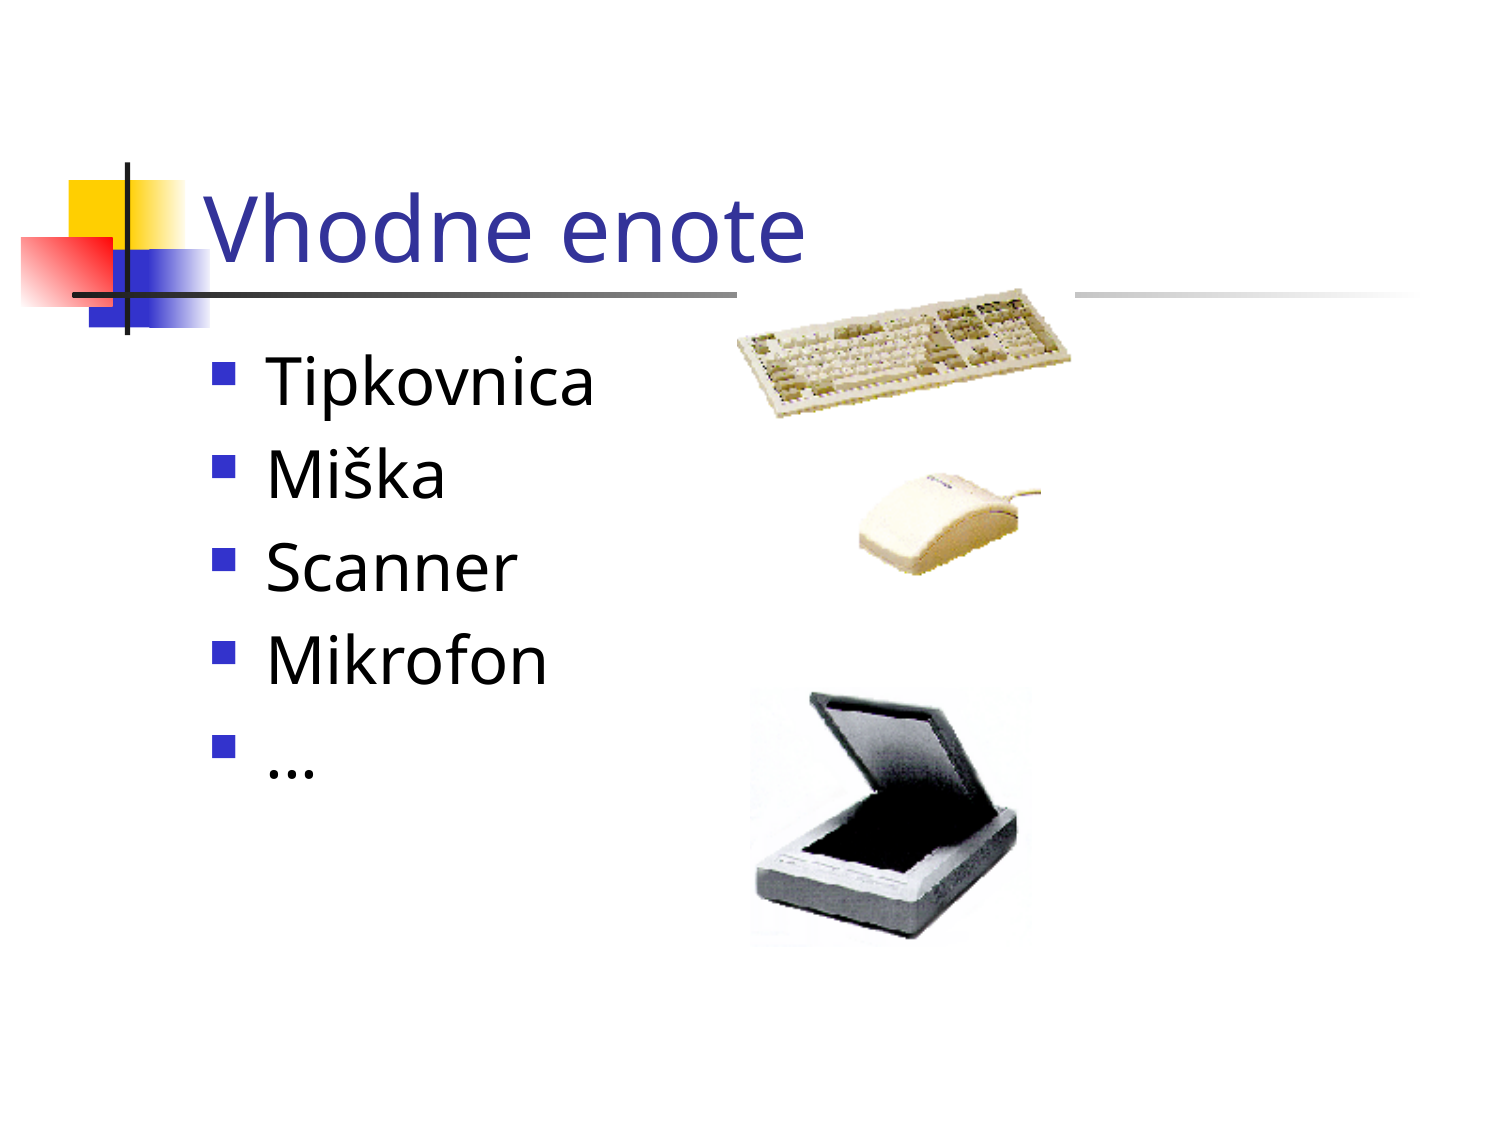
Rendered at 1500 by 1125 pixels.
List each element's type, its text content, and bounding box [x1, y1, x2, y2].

picture [837, 449, 1041, 589]
picture [750, 687, 1032, 947]
title Vhodne enote [188, 101, 1468, 289]
list Tipkovnica Miška Scanner Mikrofon ... [193, 331, 1469, 1006]
picture [737, 287, 1075, 429]
